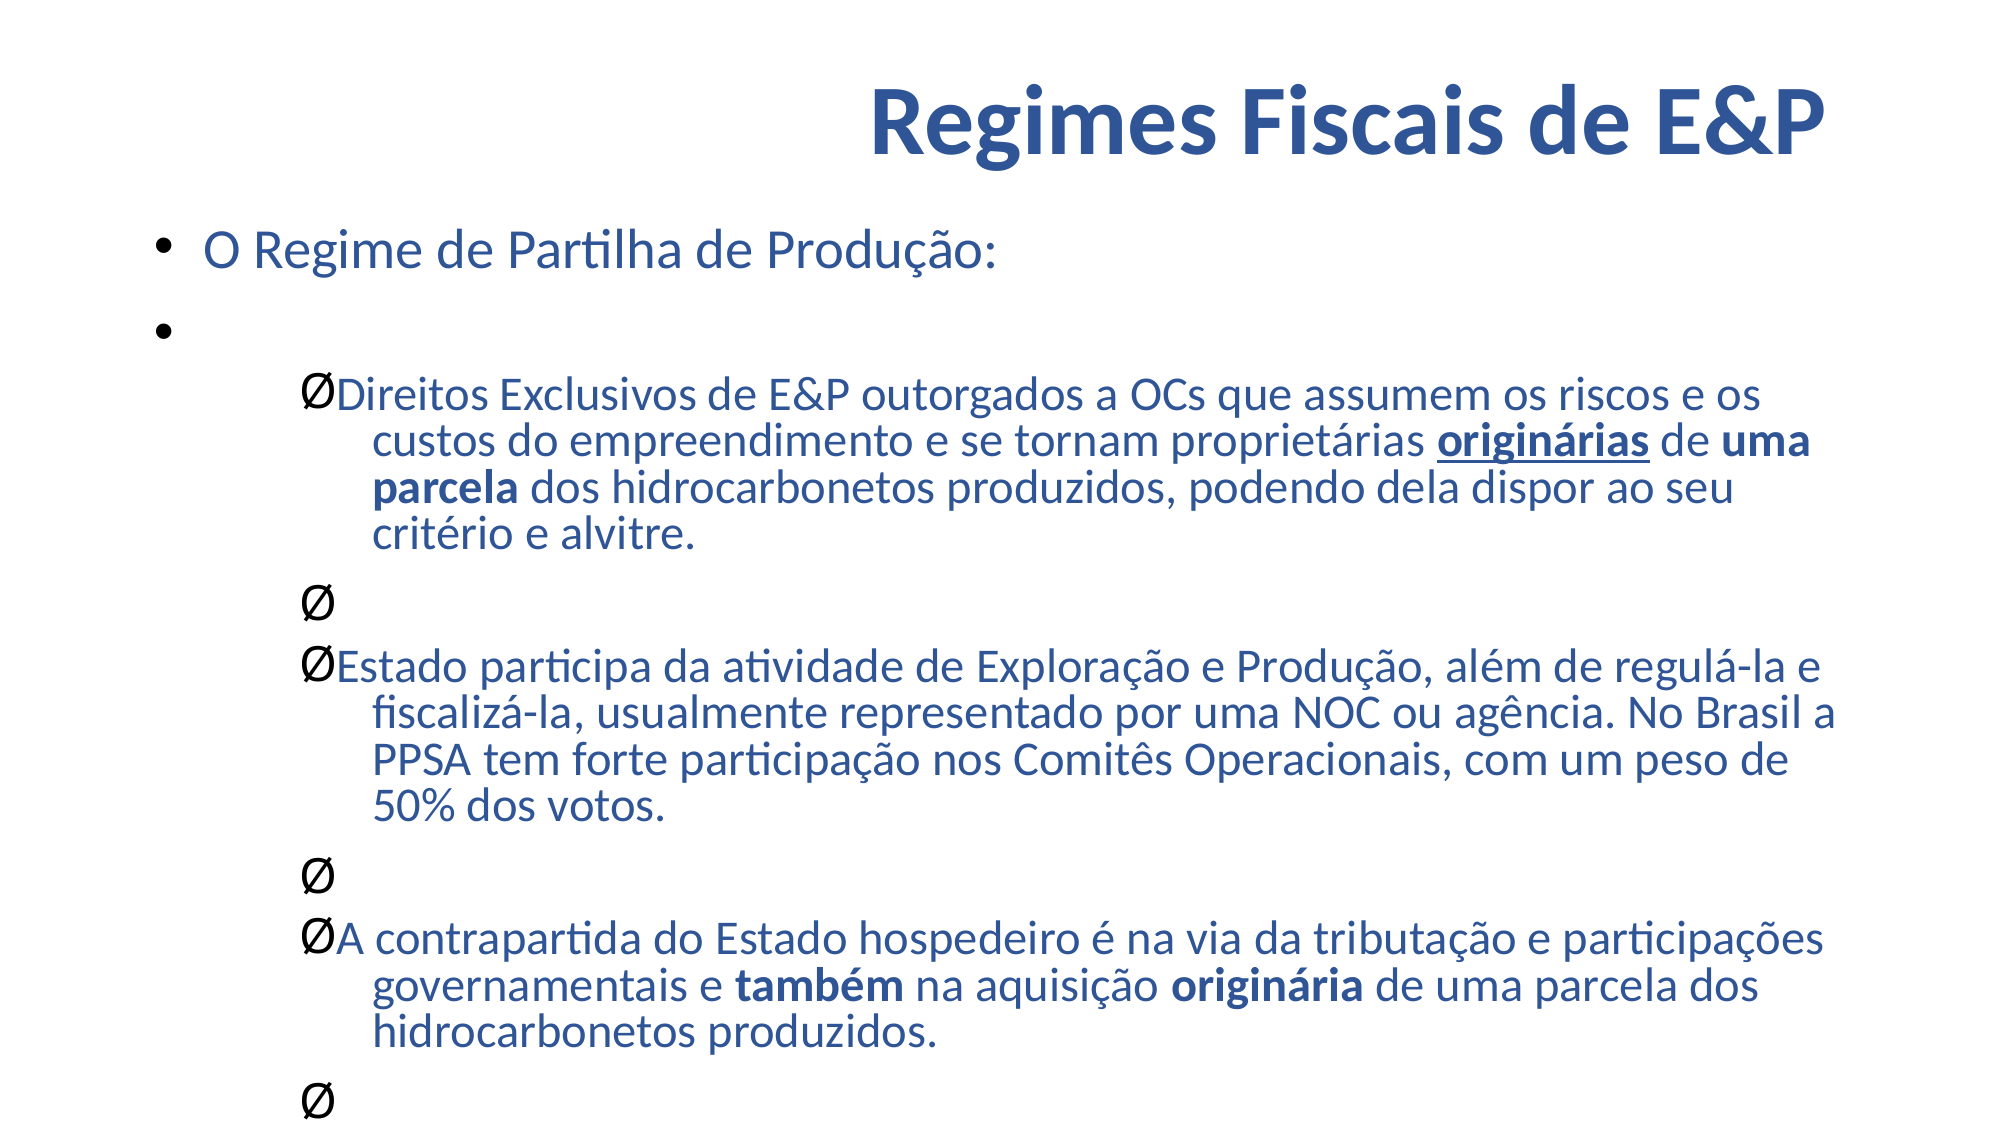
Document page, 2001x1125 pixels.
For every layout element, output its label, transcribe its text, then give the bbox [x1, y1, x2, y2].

list O Regime de Partilha de Produção: Direitos Exclusivos de E&P outorgados a OCs que assumem os riscos e os custos do empreendimento e se tornam proprietárias originárias de uma parcela dos hidrocarbonetos produzidos, podendo dela dispor ao seu critério e alvitre. Estado participa da atividade de Exploração e Produção, além de regulá-la e fiscalizá-la, usualmente representado por uma NOC ou agência. No Brasil a PPSA tem forte participação nos Comitês Operacionais, com um peso de 50% dos votos. A contrapartida do Estado hospedeiro é na via da tributação e participações governamentais e também na aquisição originária de uma parcela dos hidrocarbonetos produzidos. [138, 217, 1864, 1070]
text_box Regimes Fiscais de E&P [782, 47, 1916, 184]
